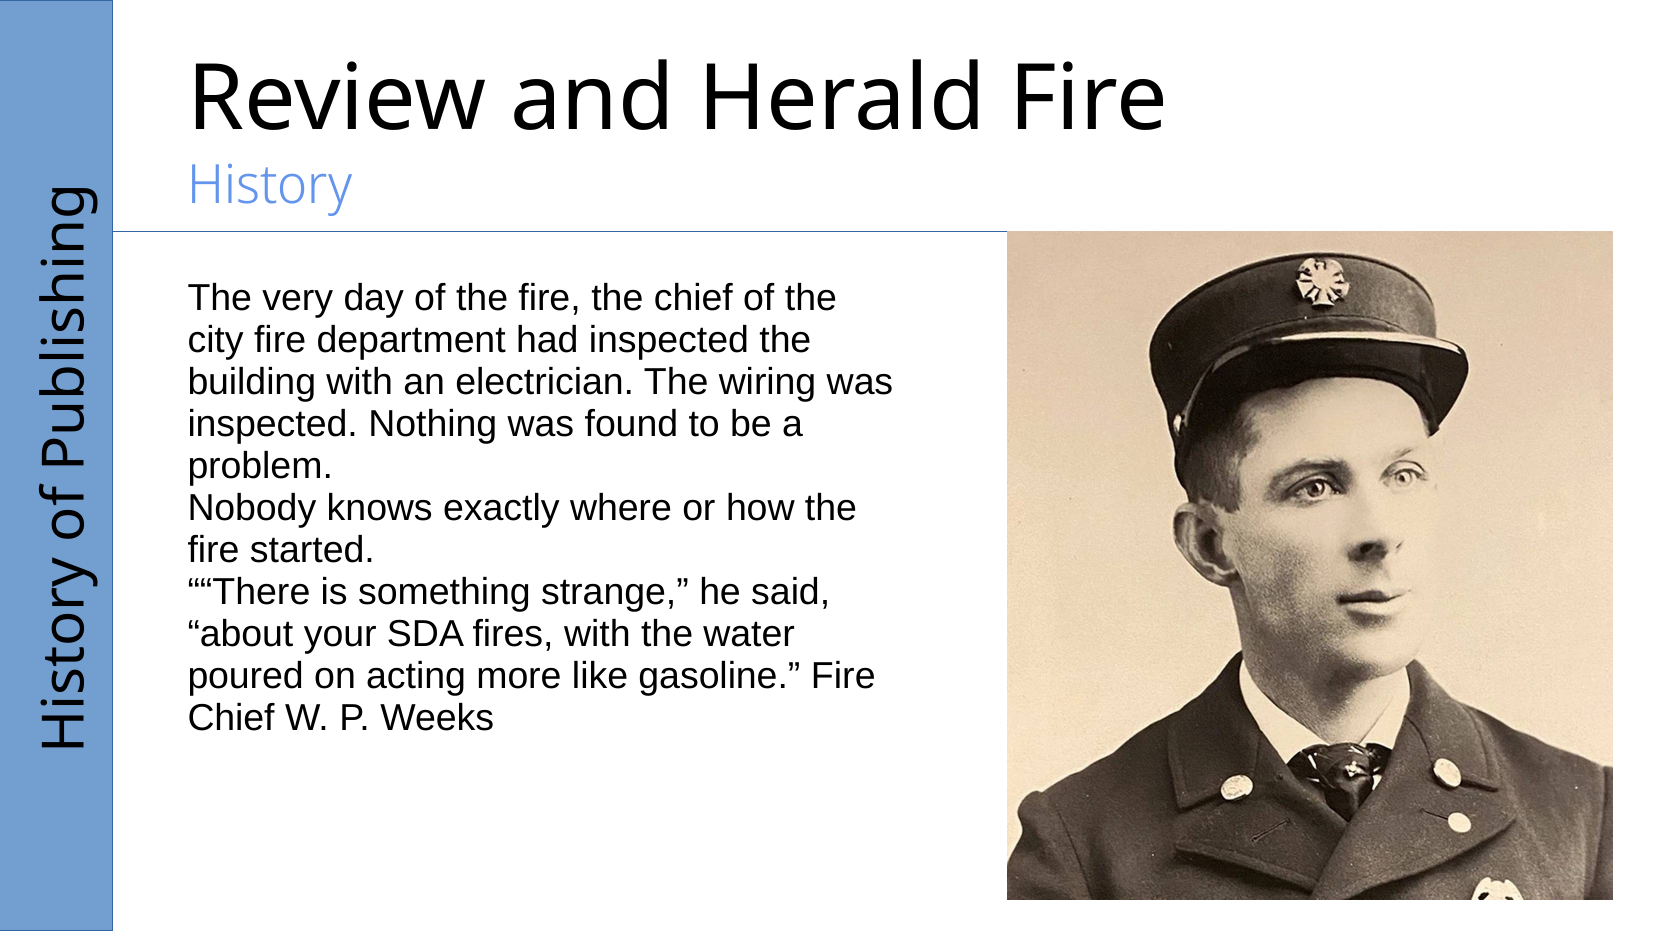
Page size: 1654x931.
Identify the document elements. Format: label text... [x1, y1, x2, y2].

title History [187, 125, 1571, 231]
text_box History of Publishing [13, 37, 105, 901]
title Review and Herald Fire [187, 33, 1571, 125]
text_box [0, 0, 113, 931]
text_box The very day of the fire, the chief of the city fire department had inspected the building with an electrician. The wiring was inspected. Nothing was found to be a problem. Nobody knows exactly where or how the fire started. ““There is something strange,” he said, “about your SDA fires, with the water poured on acting more like gasoline.” Fire Chief W. P. Weeks [187, 276, 901, 865]
title History [187, 232, 1007, 239]
picture [1007, 231, 1613, 901]
